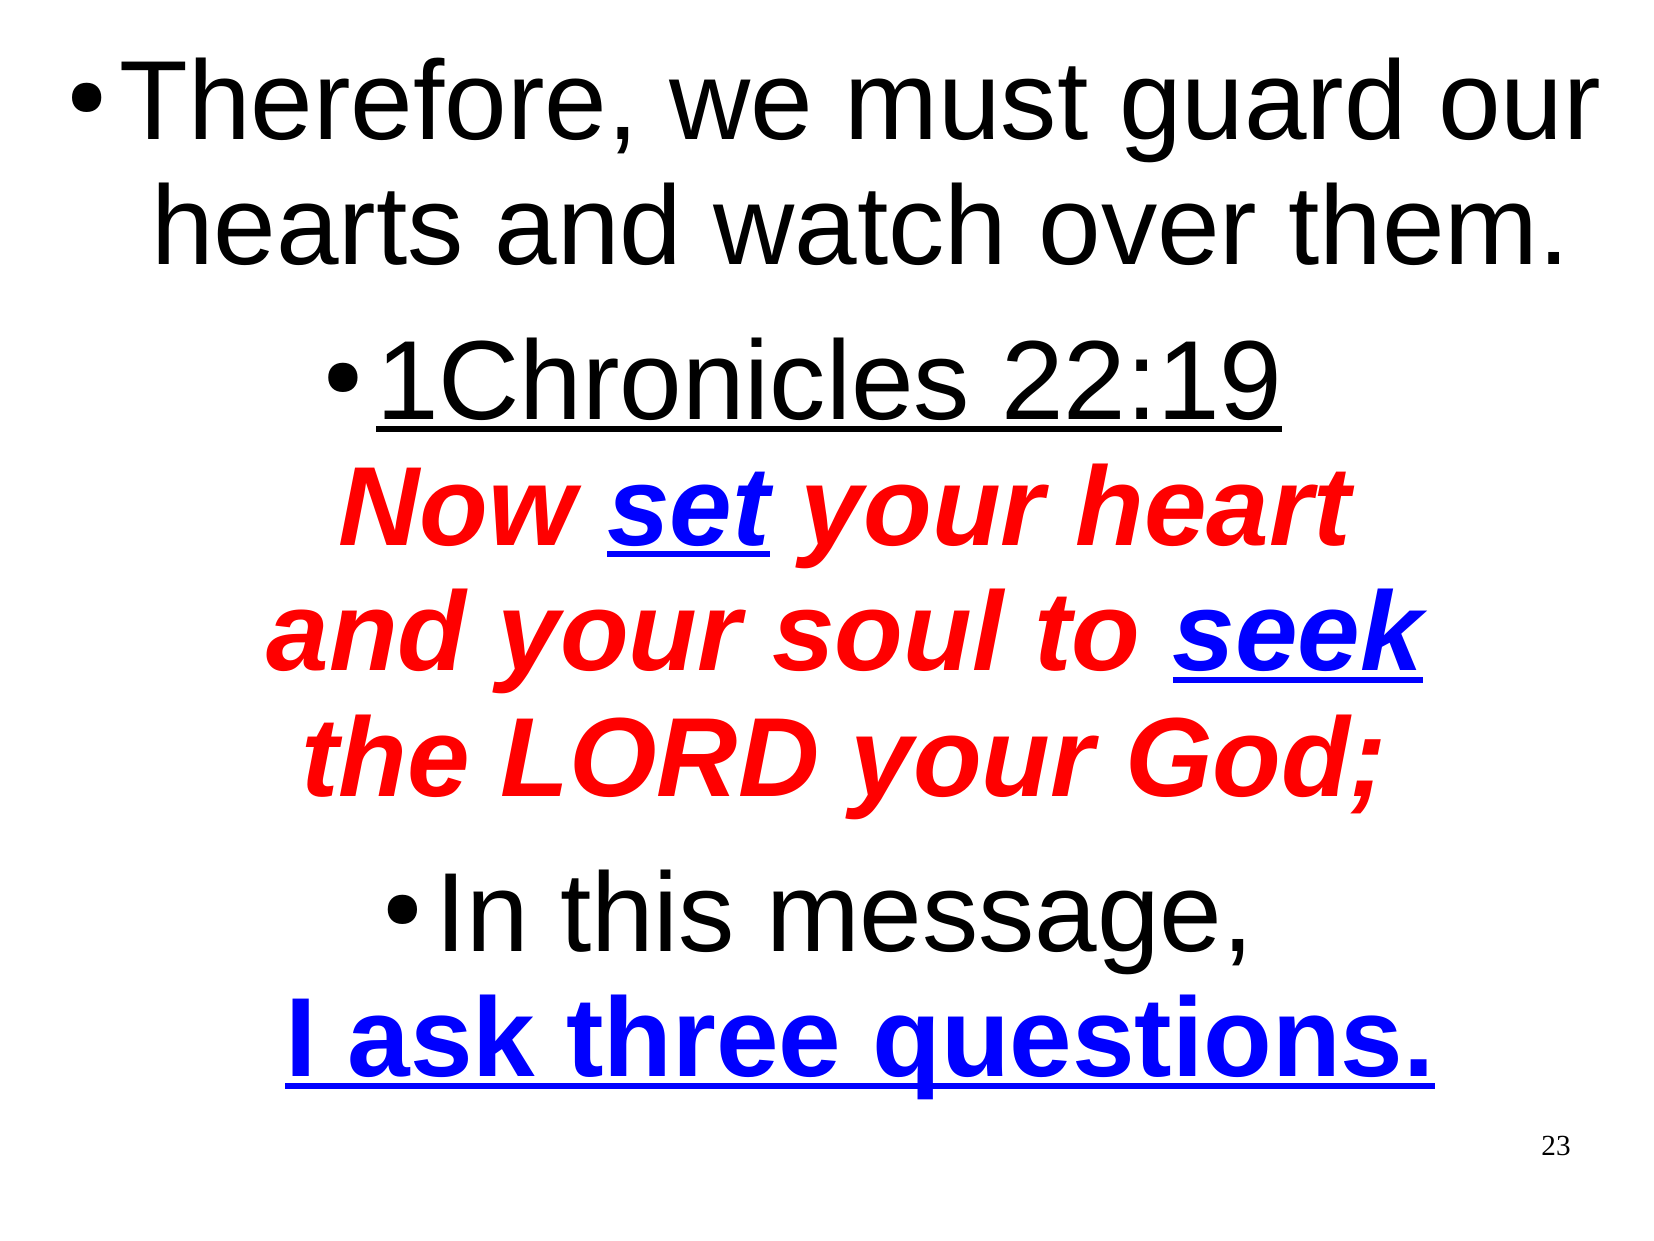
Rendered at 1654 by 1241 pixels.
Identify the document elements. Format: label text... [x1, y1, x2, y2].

list Therefore, we must guard our hearts and watch over them. 1Chronicles 22:19 Now set your heart and your soul to seek the LORD your God; In this message, I ask three questions. [37, 37, 1613, 1238]
